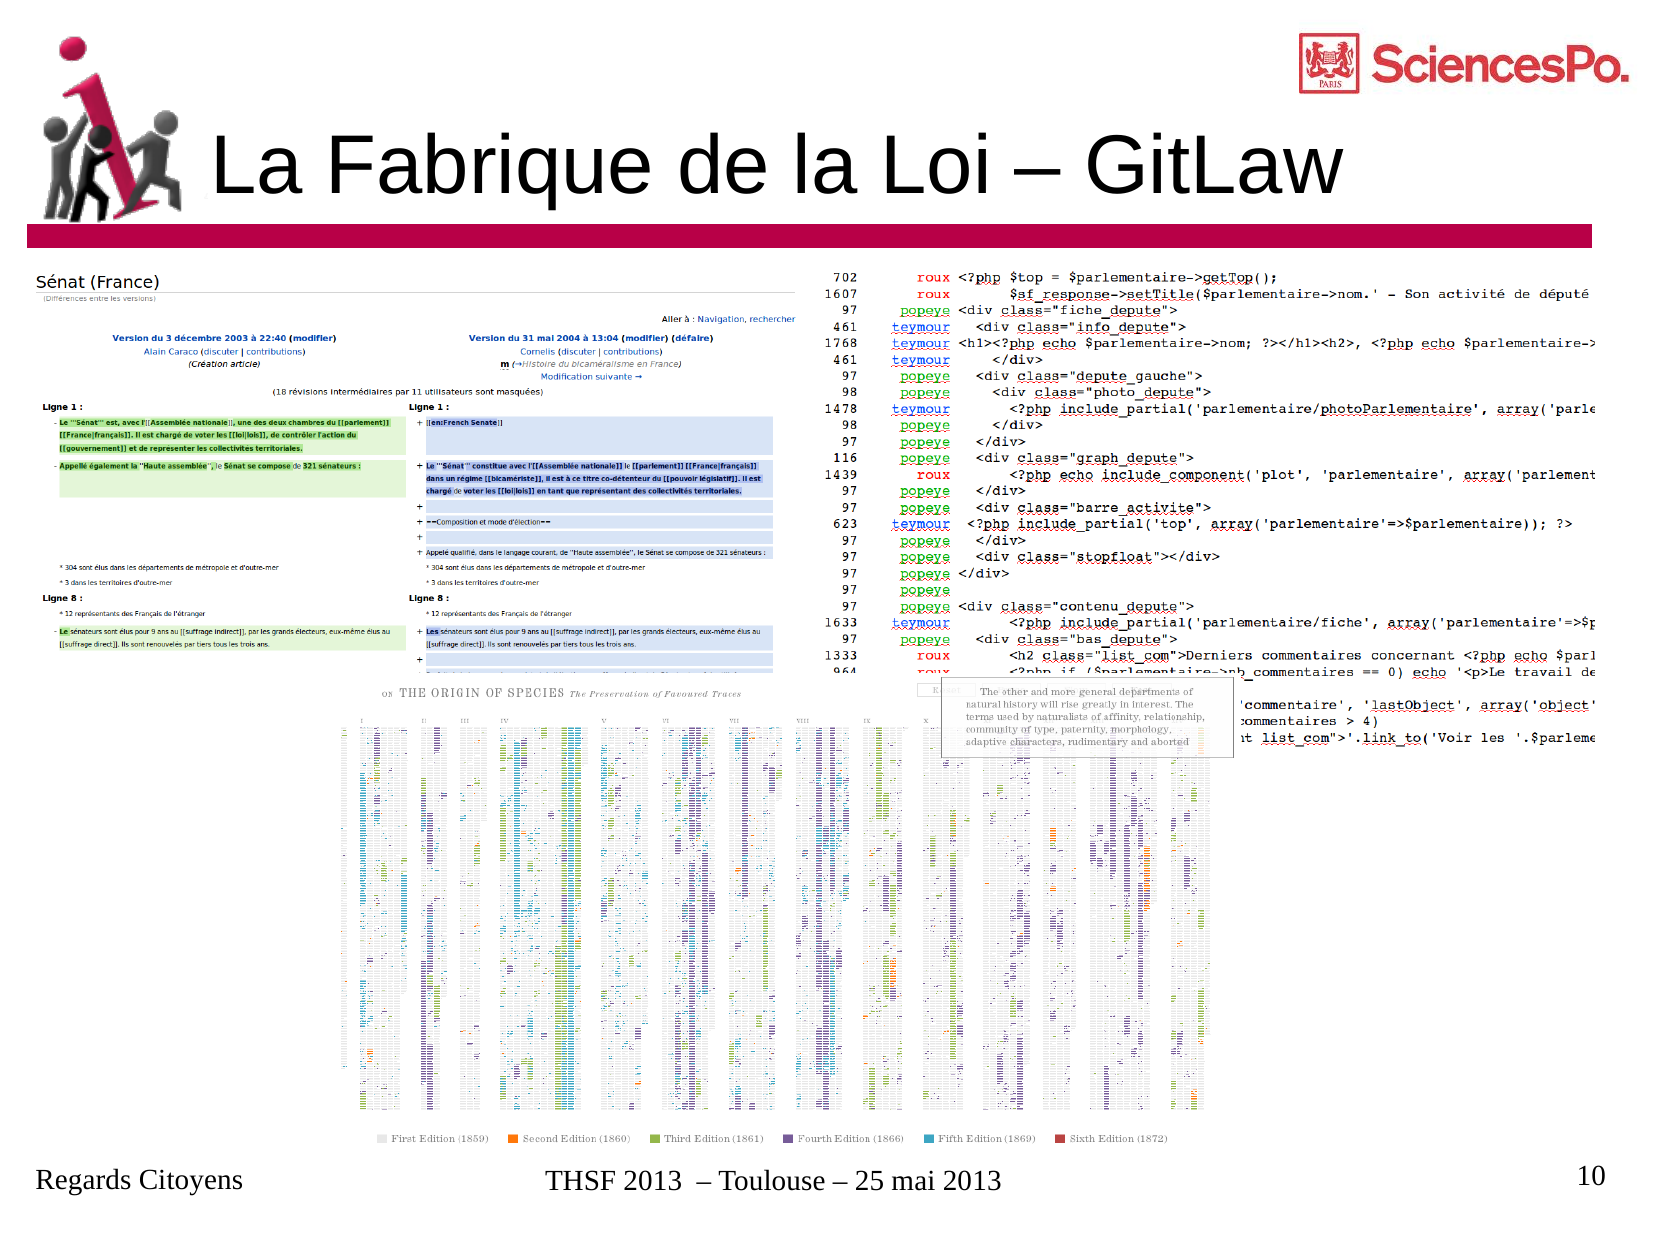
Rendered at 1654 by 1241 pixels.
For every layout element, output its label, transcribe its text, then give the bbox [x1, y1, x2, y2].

picture [1299, 5, 1654, 125]
picture [27, 31, 208, 224]
picture [29, 265, 1595, 1154]
title La Fabrique de la Loi – GitLaw [210, 68, 1599, 261]
